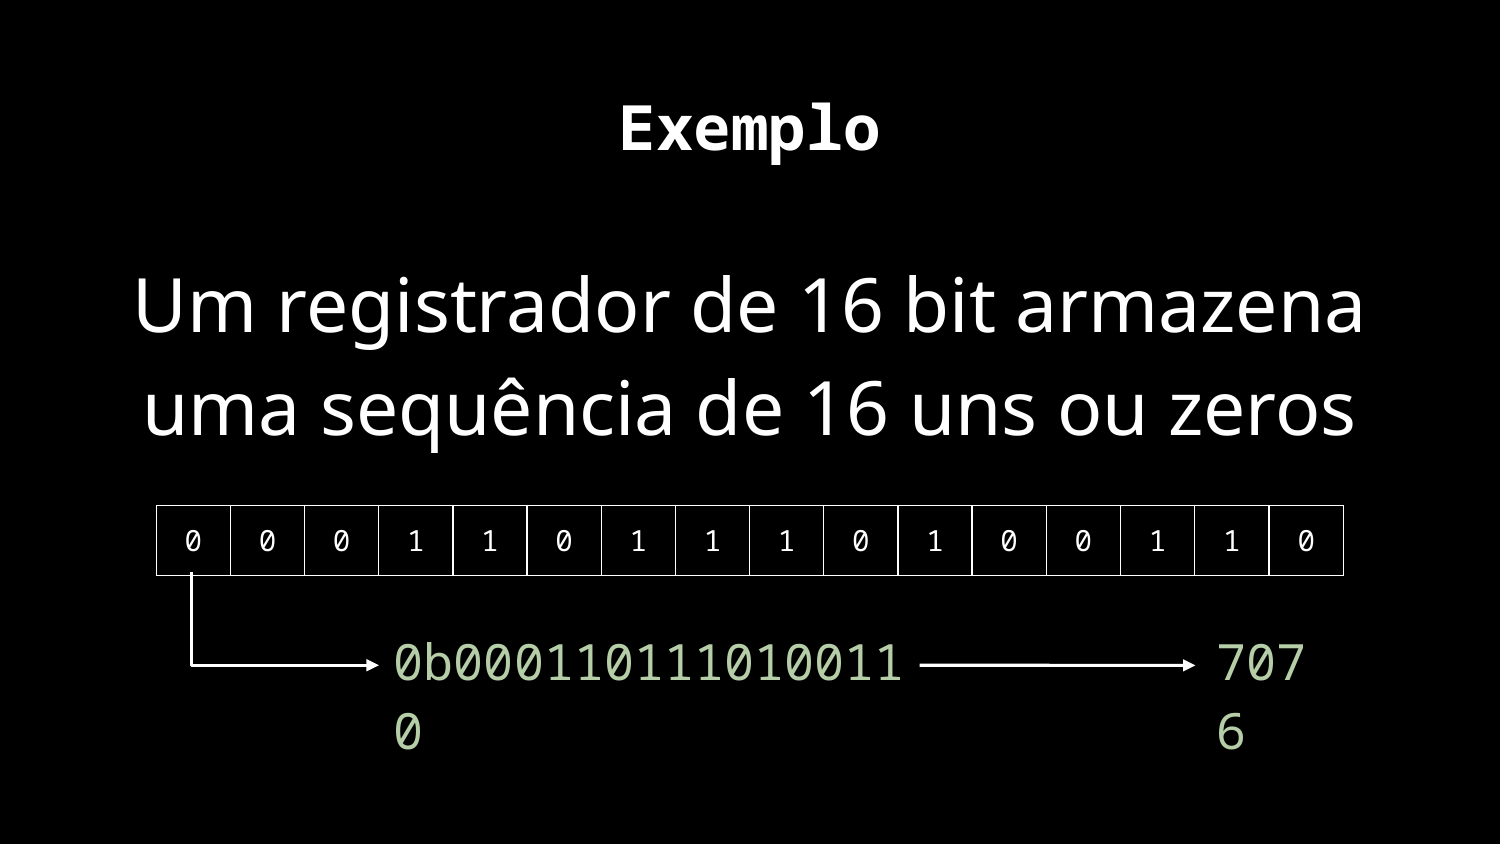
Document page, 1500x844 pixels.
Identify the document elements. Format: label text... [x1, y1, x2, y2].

table_header 0 [824, 506, 897, 575]
title Exemplo [51, 72, 1449, 167]
list 7076 [1201, 606, 1344, 701]
table_header 1 [1195, 506, 1268, 575]
table_header 1 [602, 506, 675, 575]
table_header 0 [973, 506, 1046, 575]
table_header 0 [231, 506, 304, 575]
list 0b0001101110100110 [378, 606, 926, 701]
table_header 0 [305, 506, 378, 575]
table_header 1 [899, 506, 971, 575]
table_header 0 [157, 506, 230, 575]
table_header 0 [528, 506, 601, 575]
table_header 0 [1270, 506, 1343, 575]
table_header 0 [1047, 506, 1120, 575]
table_header 1 [676, 506, 749, 575]
list Um registrador de 16 bit armazena uma sequência de 16 uns ou zeros [51, 189, 1449, 506]
table_header 1 [454, 506, 526, 575]
table_header 1 [379, 506, 452, 575]
table_header 1 [750, 506, 823, 575]
table_header 1 [1121, 506, 1194, 575]
